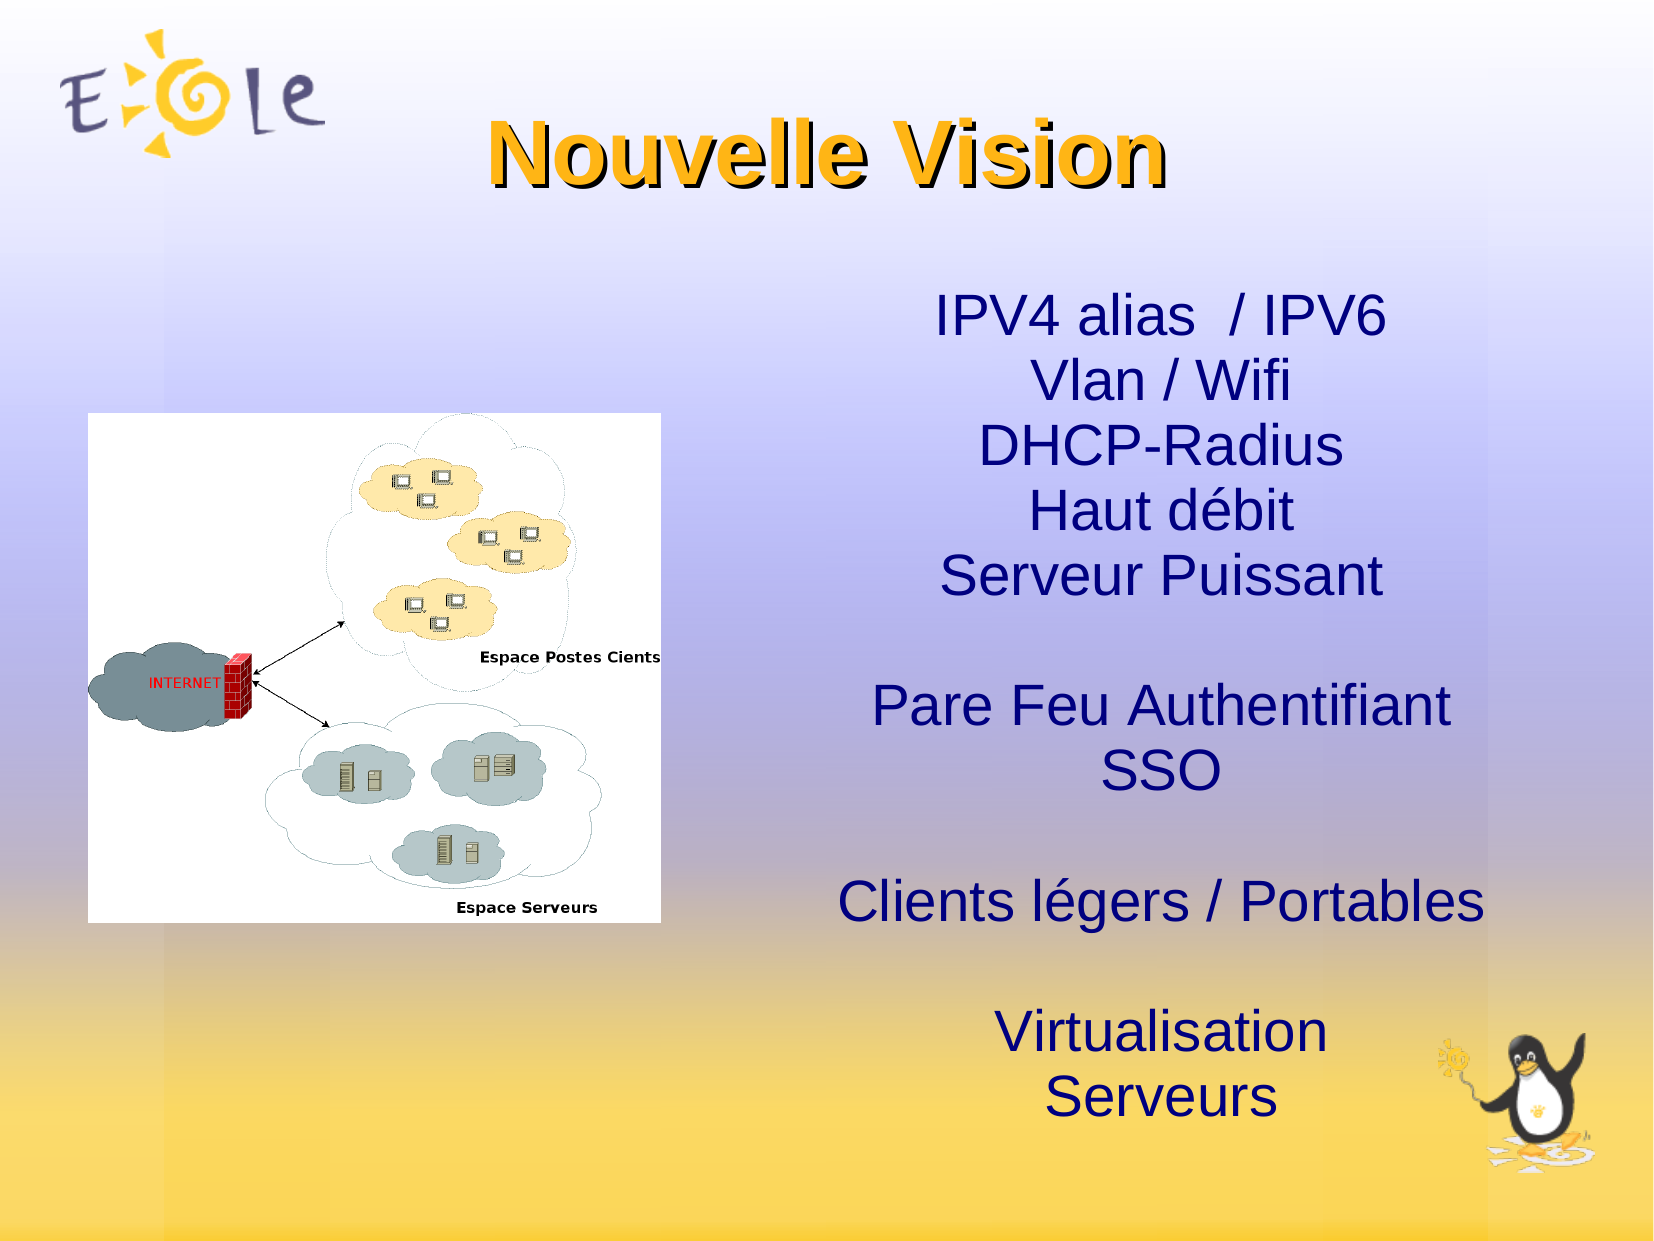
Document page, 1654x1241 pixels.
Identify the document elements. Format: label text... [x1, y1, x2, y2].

title Nouvelle Vision [82, 49, 1571, 257]
picture [0, 0, 1654, 1241]
subtitle IPV4 alias / IPV6 Vlan / Wifi DHCP-Radius Haut débit Serveur Puissant Pare Feu Authentifiant SSO Clients légers / Portables Virtualisation Serveurs [763, 155, 1561, 1182]
